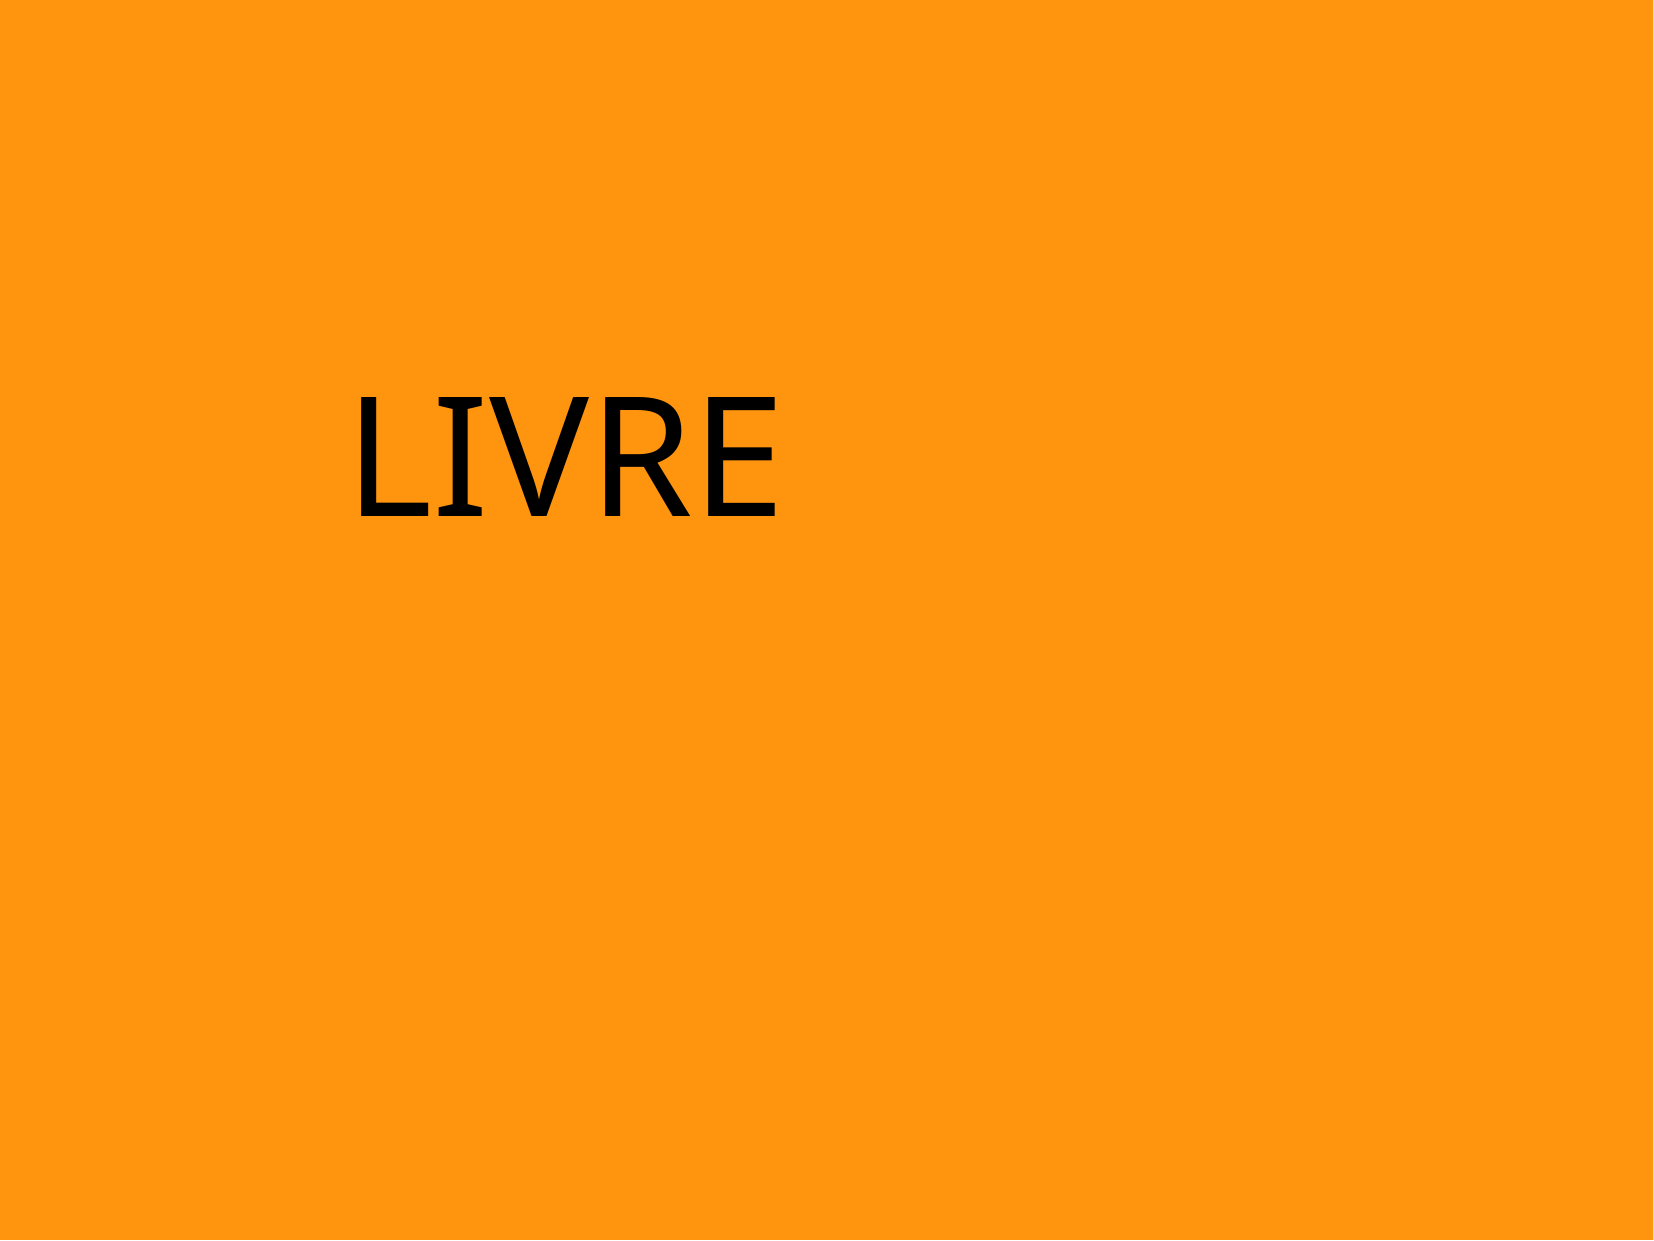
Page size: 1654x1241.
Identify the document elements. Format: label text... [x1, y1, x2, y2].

text_box LIVRE [330, 330, 1252, 602]
